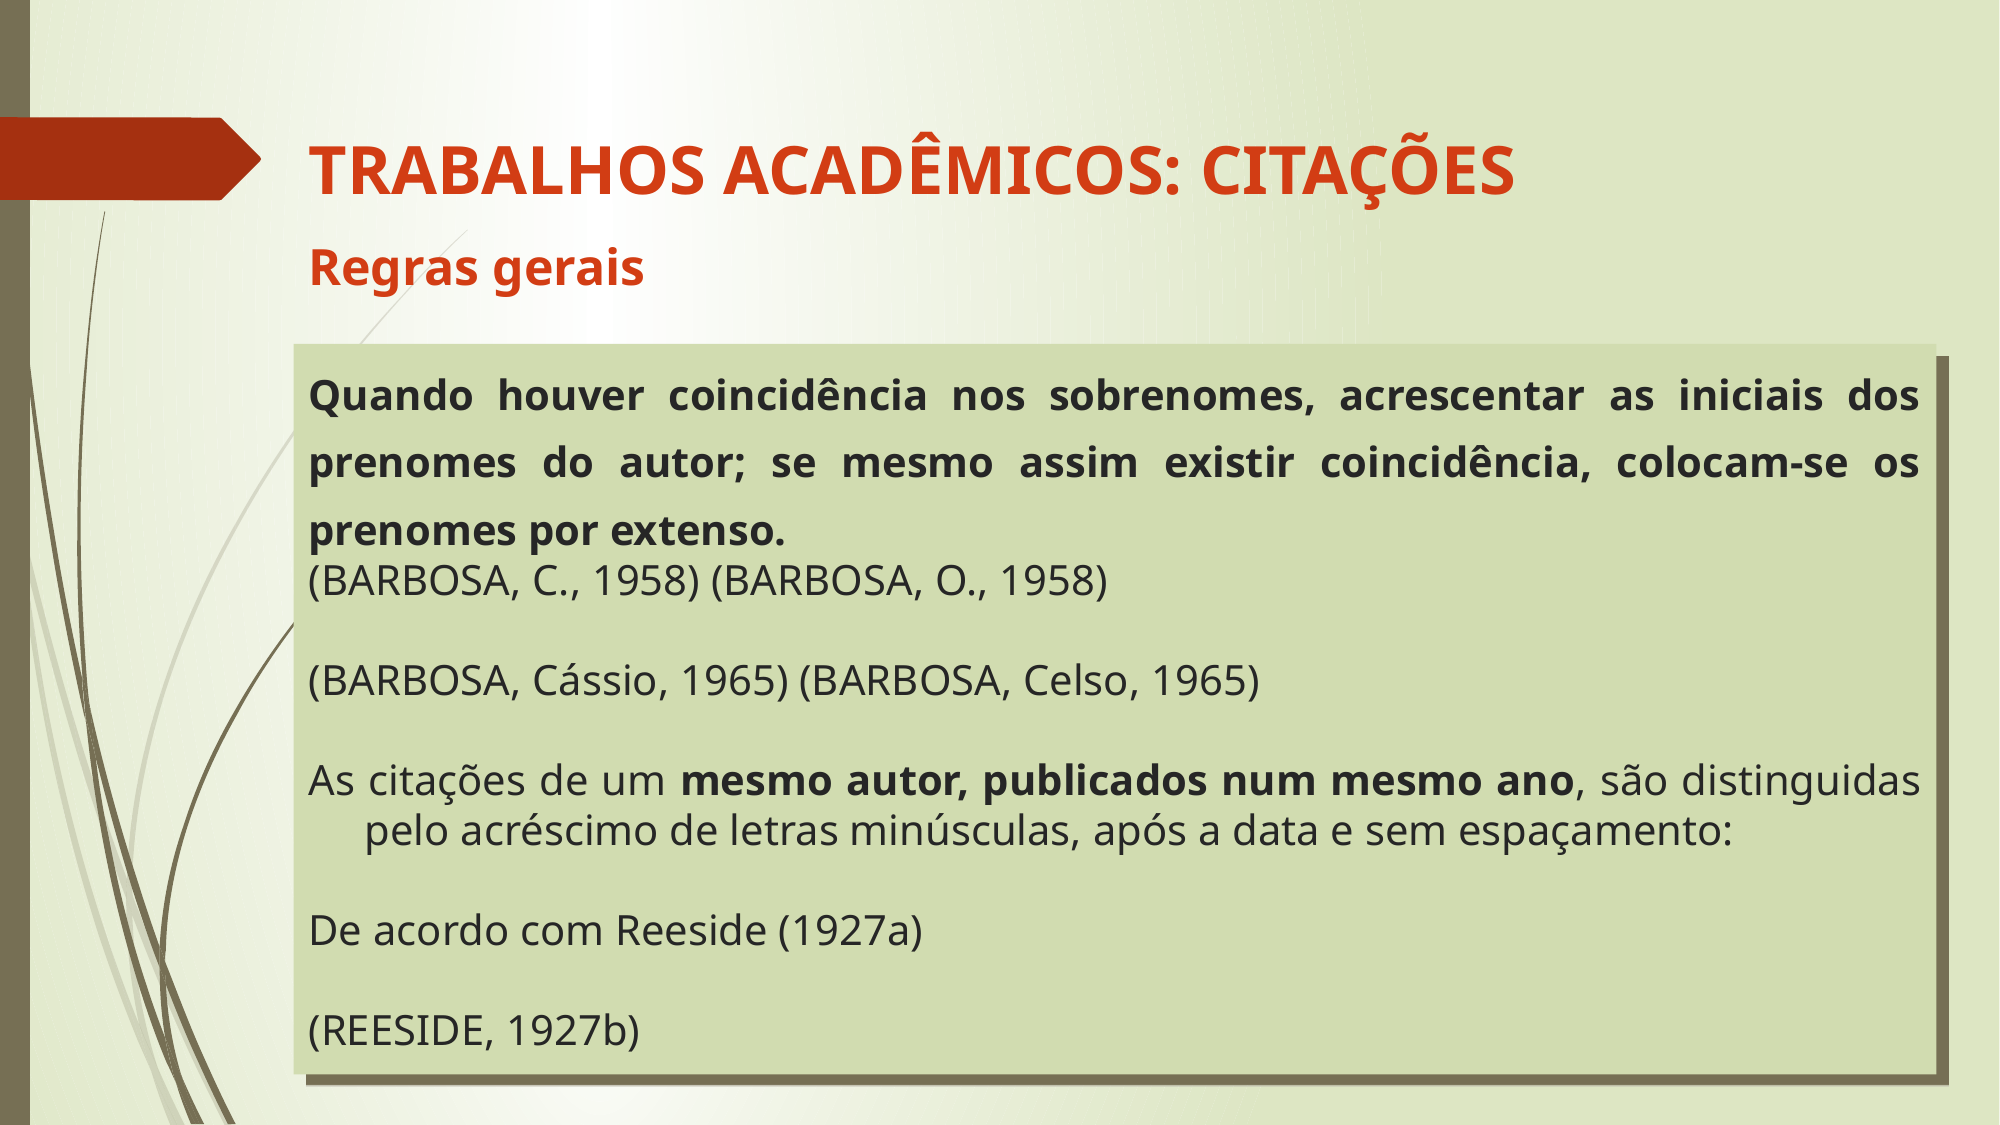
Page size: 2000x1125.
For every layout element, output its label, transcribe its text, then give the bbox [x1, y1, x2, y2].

text_box Regras gerais [293, 228, 1872, 330]
list Quando houver coincidência nos sobrenomes, acrescentar as iniciais dos prenomes do autor; se mesmo assim existir coincidência, colocam-se os prenomes por extenso. (BARBOSA, C., 1958) (BARBOSA, O., 1958) (BARBOSA, Cássio, 1965) (BARBOSA, Celso, 1965) As citações de um mesmo autor, publicados num mesmo ano, são distinguidas pelo acréscimo de letras minúsculas, após a data e sem espaçamento: De acordo com Reeside (1927a) (REESIDE, 1927b) [293, 343, 1937, 1075]
text_box TRABALHOS ACADÊMICOS: CITAÇÕES [293, 120, 1937, 233]
